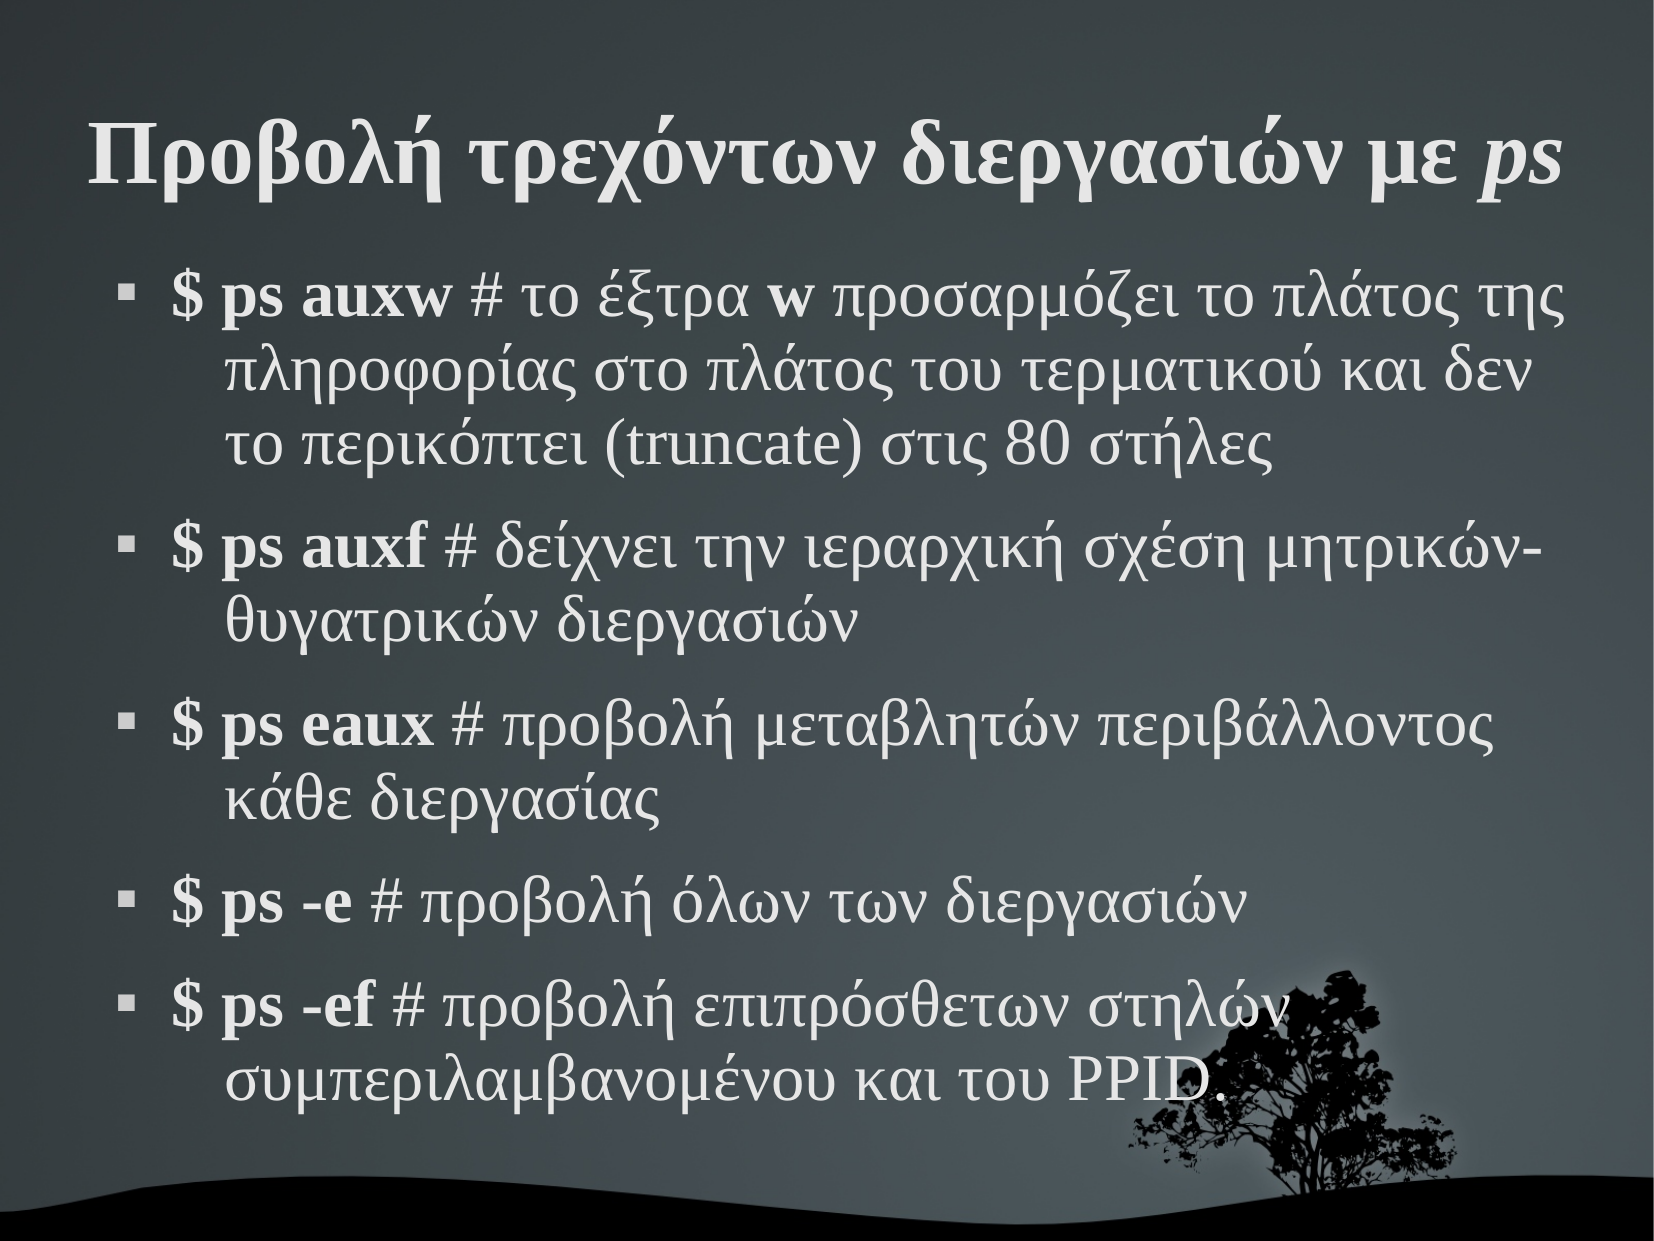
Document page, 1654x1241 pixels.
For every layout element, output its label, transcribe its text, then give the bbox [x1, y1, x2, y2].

picture [0, 0, 1654, 1241]
title Προβολή τρεχόντων διεργασιών με ps [82, 49, 1571, 257]
list $ ps auxw # το έξτρα w προσαρμόζει το πλάτος της πληροφορίας στο πλάτος του τερματικού και δεν το περικόπτει (truncate) στις 80 στήλες $ ps auxf # δείχνει την ιεραρχική σχέση μητρικών-θυγατρικών διεργασιών $ ps eaux # προβολή μεταβλητών περιβάλλοντος κάθε διεργασίας $ ps -e # προβολή όλων των διεργασιών $ ps -ef # προβολή επιπρόσθετων στηλών συμπεριλαμβανομένου και του PPID. [82, 257, 1571, 1215]
